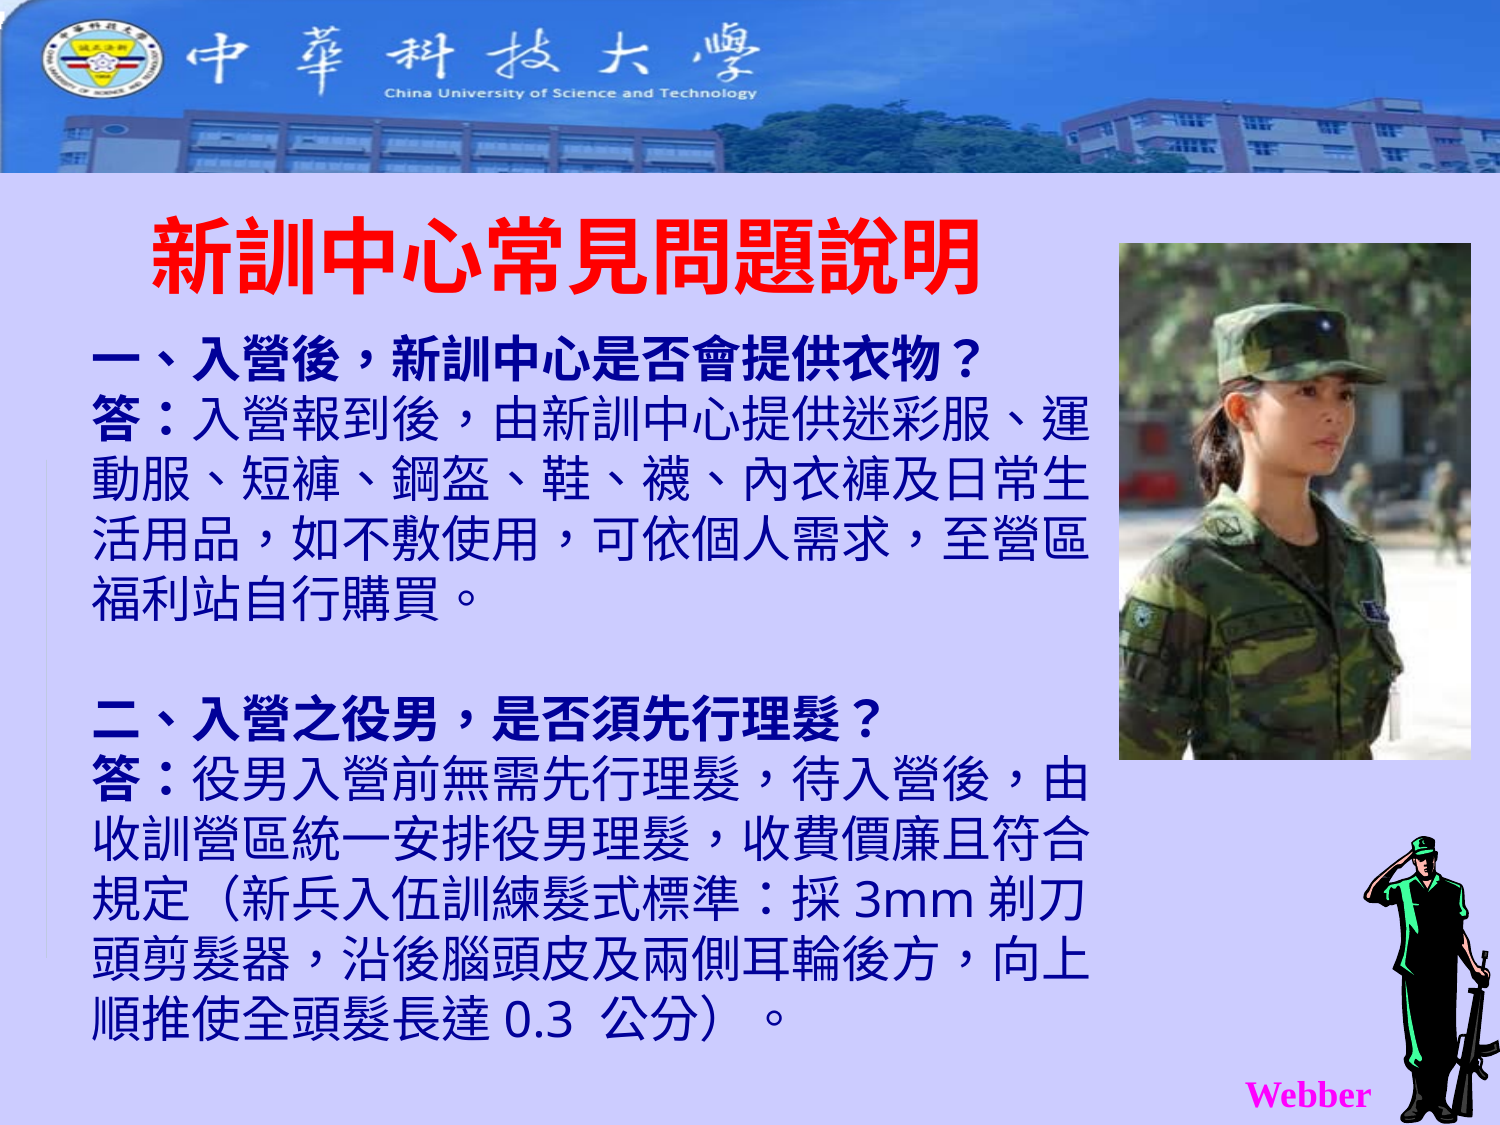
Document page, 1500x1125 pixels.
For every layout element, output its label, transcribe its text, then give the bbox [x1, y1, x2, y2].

picture [1363, 835, 1500, 1125]
picture [0, 0, 1500, 173]
text_box 新訓中心常見問題說明 [136, 196, 1093, 311]
text_box Webber [1229, 1062, 1407, 1123]
picture [1119, 243, 1471, 760]
text_box 一、入營後，新訓中心是否會提供衣物？ 答：入營報到後，由新訓中心提供迷彩服、運動服、短褲、鋼盔、鞋、襪、內衣褲及日常生活用品，如不敷使用，可依個人需求，至營區福利站自行購買。 二、入營之役男，是否須先行理髮？ 答：役男入營前無需先行理髮，待入營後，由收訓營區統一安排役男理髮，收費價廉且符合規定（新兵入伍訓練髮式標準：採3mm剃刀頭剪髮器，沿後腦頭皮及兩側耳輪後方，向上順推使全頭髮長達0.3 公分）。 [77, 320, 1140, 1055]
